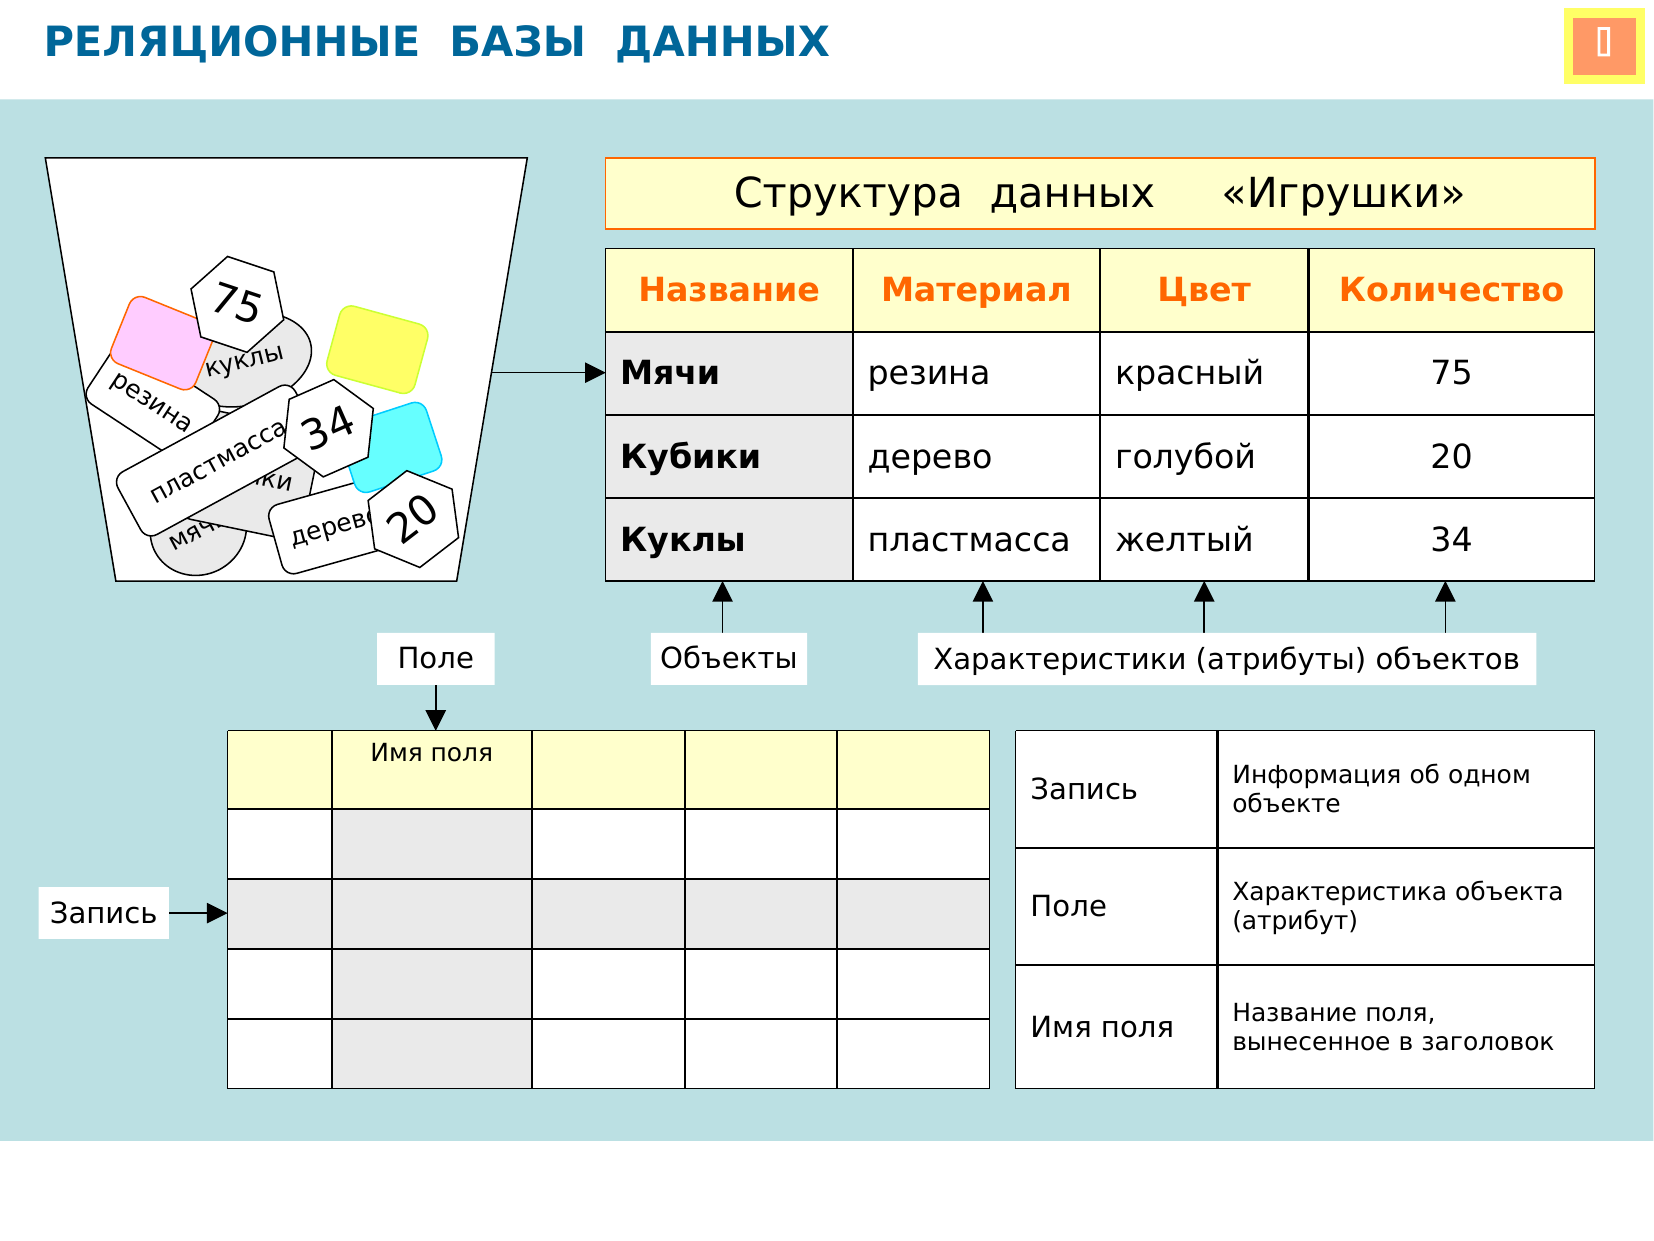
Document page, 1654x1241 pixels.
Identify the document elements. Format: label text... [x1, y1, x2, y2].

text_box 75 [191, 256, 284, 353]
text_box Название поля, вынесенное в заголовок [1219, 966, 1594, 1088]
text_box Кубики [606, 416, 852, 497]
text_box мячи [150, 519, 247, 576]
text_box Материал [854, 249, 1099, 331]
text_box Количество [1310, 249, 1594, 331]
text_box Куклы [606, 499, 852, 580]
text_box Поле [377, 632, 495, 685]
text_box кубики [188, 459, 315, 537]
text_box дерево [268, 483, 381, 574]
text_box Объекты [650, 632, 808, 685]
text_box дерево [854, 416, 1099, 497]
text_box 34 [283, 379, 374, 477]
text_box резина [86, 354, 220, 450]
text_box РЕЛЯЦИОННЫЕ БАЗЫ ДАННЫХ [28, 9, 1550, 74]
text_box 34 [1310, 499, 1594, 580]
text_box желтый [1101, 499, 1307, 580]
text_box пластмасса [854, 499, 1099, 580]
text_box [0, 99, 1654, 1141]
text_box пластмасса [116, 385, 298, 536]
text_box Запись [1016, 731, 1216, 847]
text_box Название [606, 249, 852, 331]
text_box Мячи [606, 333, 852, 414]
text_box голубой [1101, 416, 1307, 497]
text_box Информация об одном объекте [1219, 731, 1594, 847]
text_box 75 [1310, 333, 1594, 414]
text_box Цвет [1101, 249, 1307, 331]
text_box Структура данных «Игрушки» [605, 157, 1595, 230]
text_box Запись [38, 887, 169, 939]
text_box куклы [195, 316, 312, 407]
text_box Поле [1016, 849, 1216, 964]
text_box  [1568, 13, 1641, 80]
text_box Имя поля [1016, 966, 1216, 1088]
text_box Имя поля [333, 731, 531, 808]
text_box Характеристики (атрибуты) объектов [917, 632, 1537, 686]
text_box красный [1101, 333, 1307, 414]
text_box 20 [368, 470, 459, 568]
text_box Характеристика объекта (атрибут) [1219, 849, 1594, 964]
text_box 20 [1310, 416, 1594, 497]
text_box резина [854, 333, 1099, 414]
